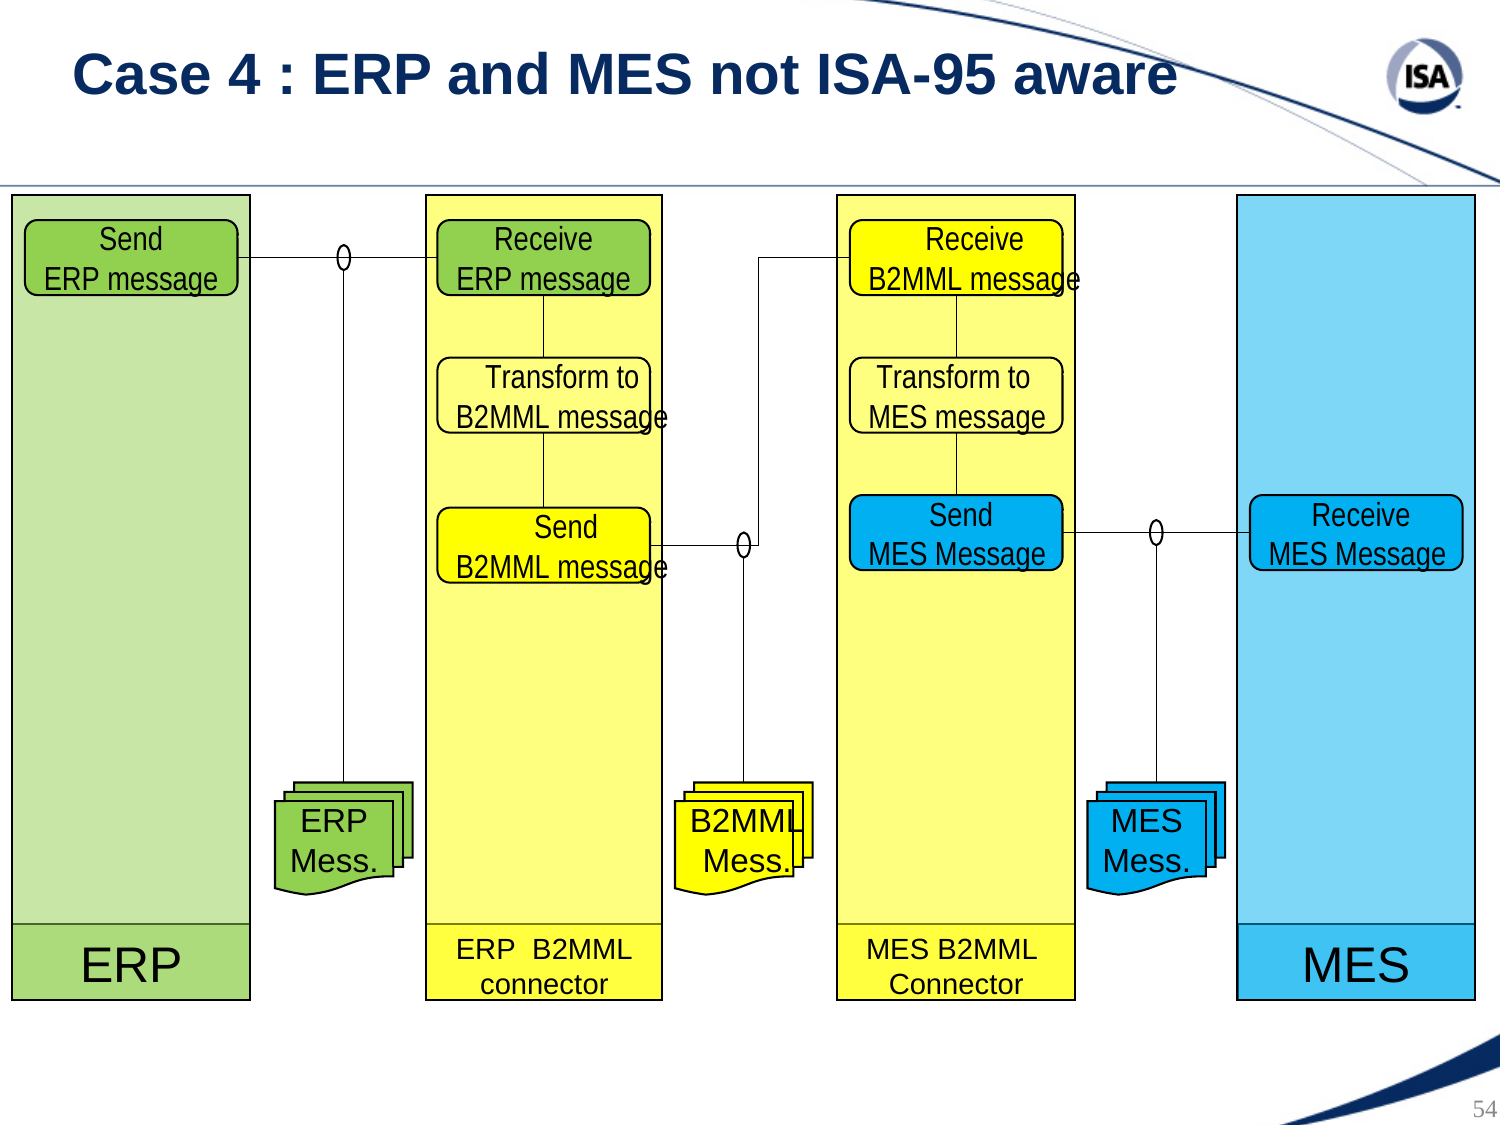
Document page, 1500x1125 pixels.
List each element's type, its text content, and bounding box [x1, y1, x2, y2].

text_box Receive B2MML message [849, 220, 1063, 296]
text_box Transform to B2MML message [437, 357, 651, 433]
text_box Send B2MML message [437, 507, 651, 583]
text_box ERP B2MML connector [426, 217, 663, 545]
text_box ERP Mess. [275, 782, 413, 895]
text_box Send ERP message [24, 220, 238, 296]
text_box Receive MES Message [1250, 495, 1463, 571]
text_box MES [1237, 195, 1475, 1000]
picture [0, 0, 1500, 1125]
text_box MES B2MML Connector [837, 195, 1075, 532]
text_box B2MML Mess. [675, 782, 813, 895]
title Case 4 : ERP and MES not ISA-95 aware [57, 28, 1333, 217]
text_box MES Mess. [1087, 782, 1226, 895]
text_box MES B2MML Connector [837, 258, 1075, 1000]
text_box ERP [12, 195, 250, 1000]
text_box Send MES Message [849, 495, 1063, 571]
text_box Transform to MES message [849, 357, 1063, 433]
text_box ERP B2MML connector [426, 258, 663, 1000]
text_box Receive ERP message [437, 220, 651, 296]
